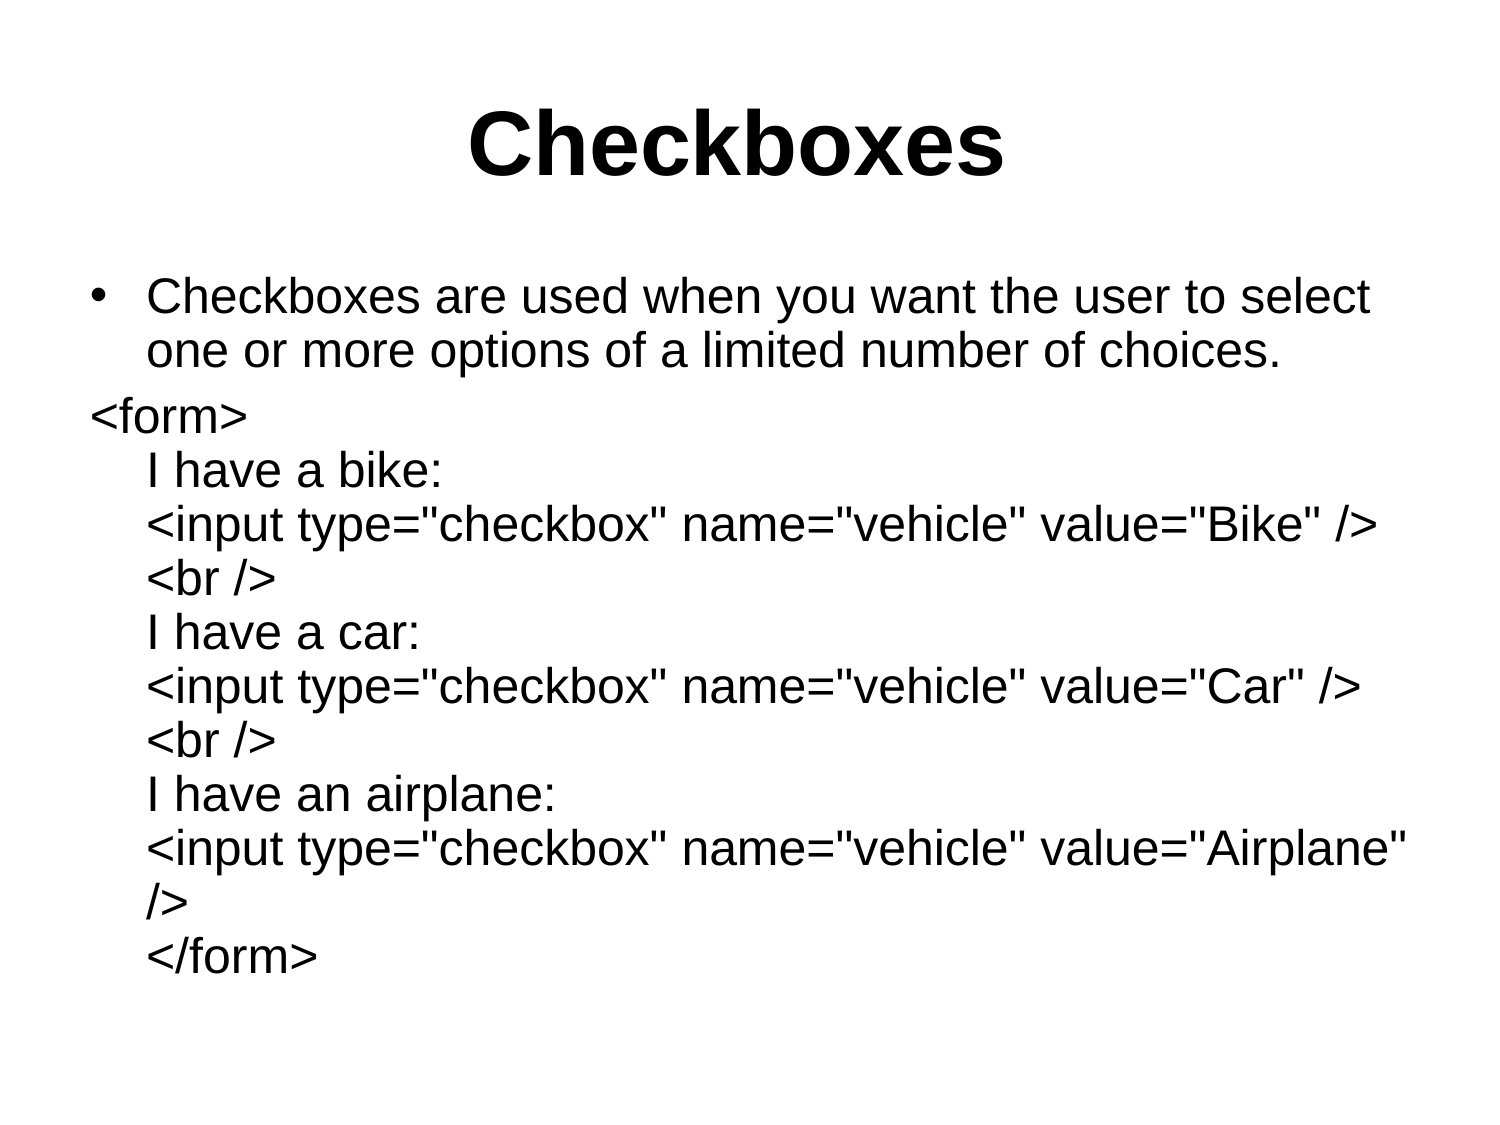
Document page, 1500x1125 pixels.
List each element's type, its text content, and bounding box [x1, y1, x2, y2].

list Checkboxes are used when you want the user to select one or more options of a limited number of choices. <form> I have a bike: <input type="checkbox" name="vehicle" value="Bike" /> <br /> I have a car: <input type="checkbox" name="vehicle" value="Car" /> <br /> I have an airplane: <input type="checkbox" name="vehicle" value="Airplane" /> </form> [75, 262, 1426, 1005]
title Checkboxes [75, 45, 1426, 233]
